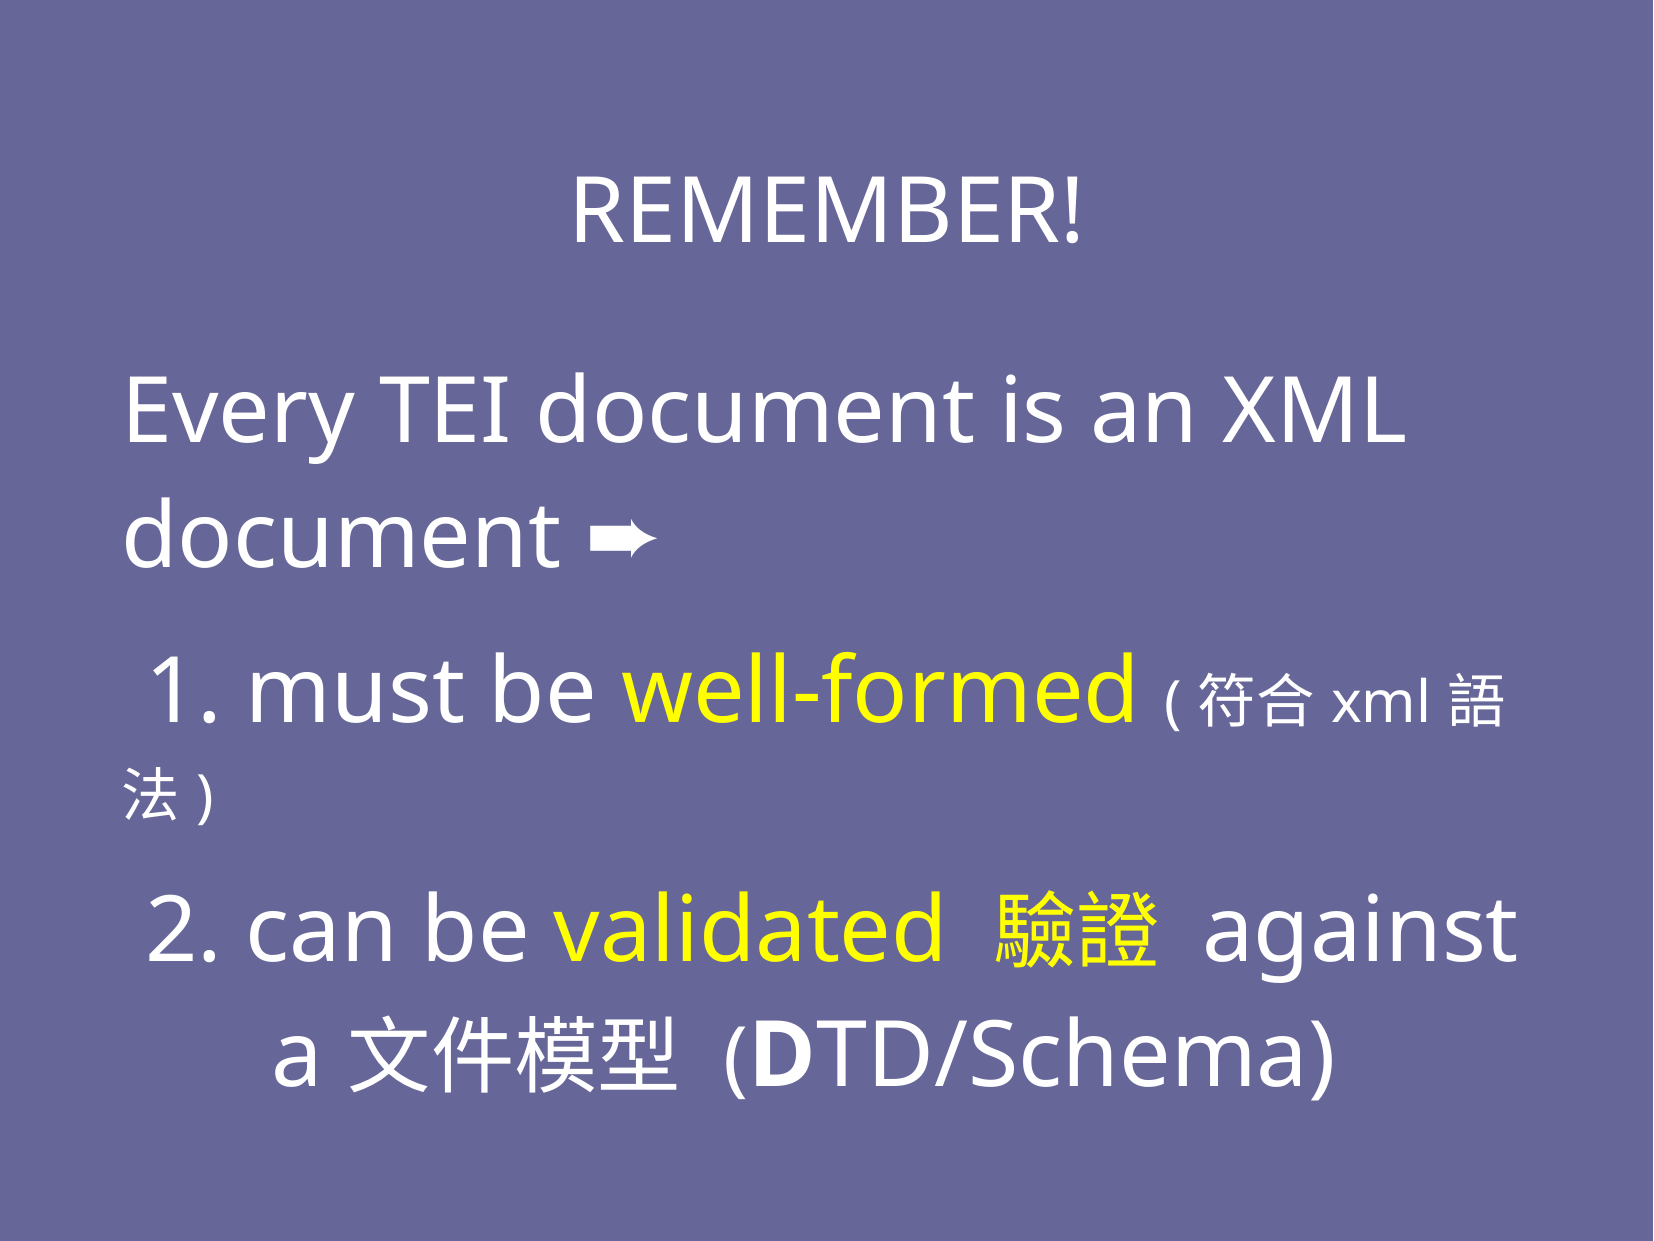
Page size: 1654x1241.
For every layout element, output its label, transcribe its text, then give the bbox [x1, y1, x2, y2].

list Every TEI document is an XML document ➨ 1. must be well-formed (符合xml語法) 2. can be validated 驗證 against a文件模型 (DTD/Schema) [121, 344, 1534, 1127]
title REMEMBER! [121, 102, 1534, 311]
